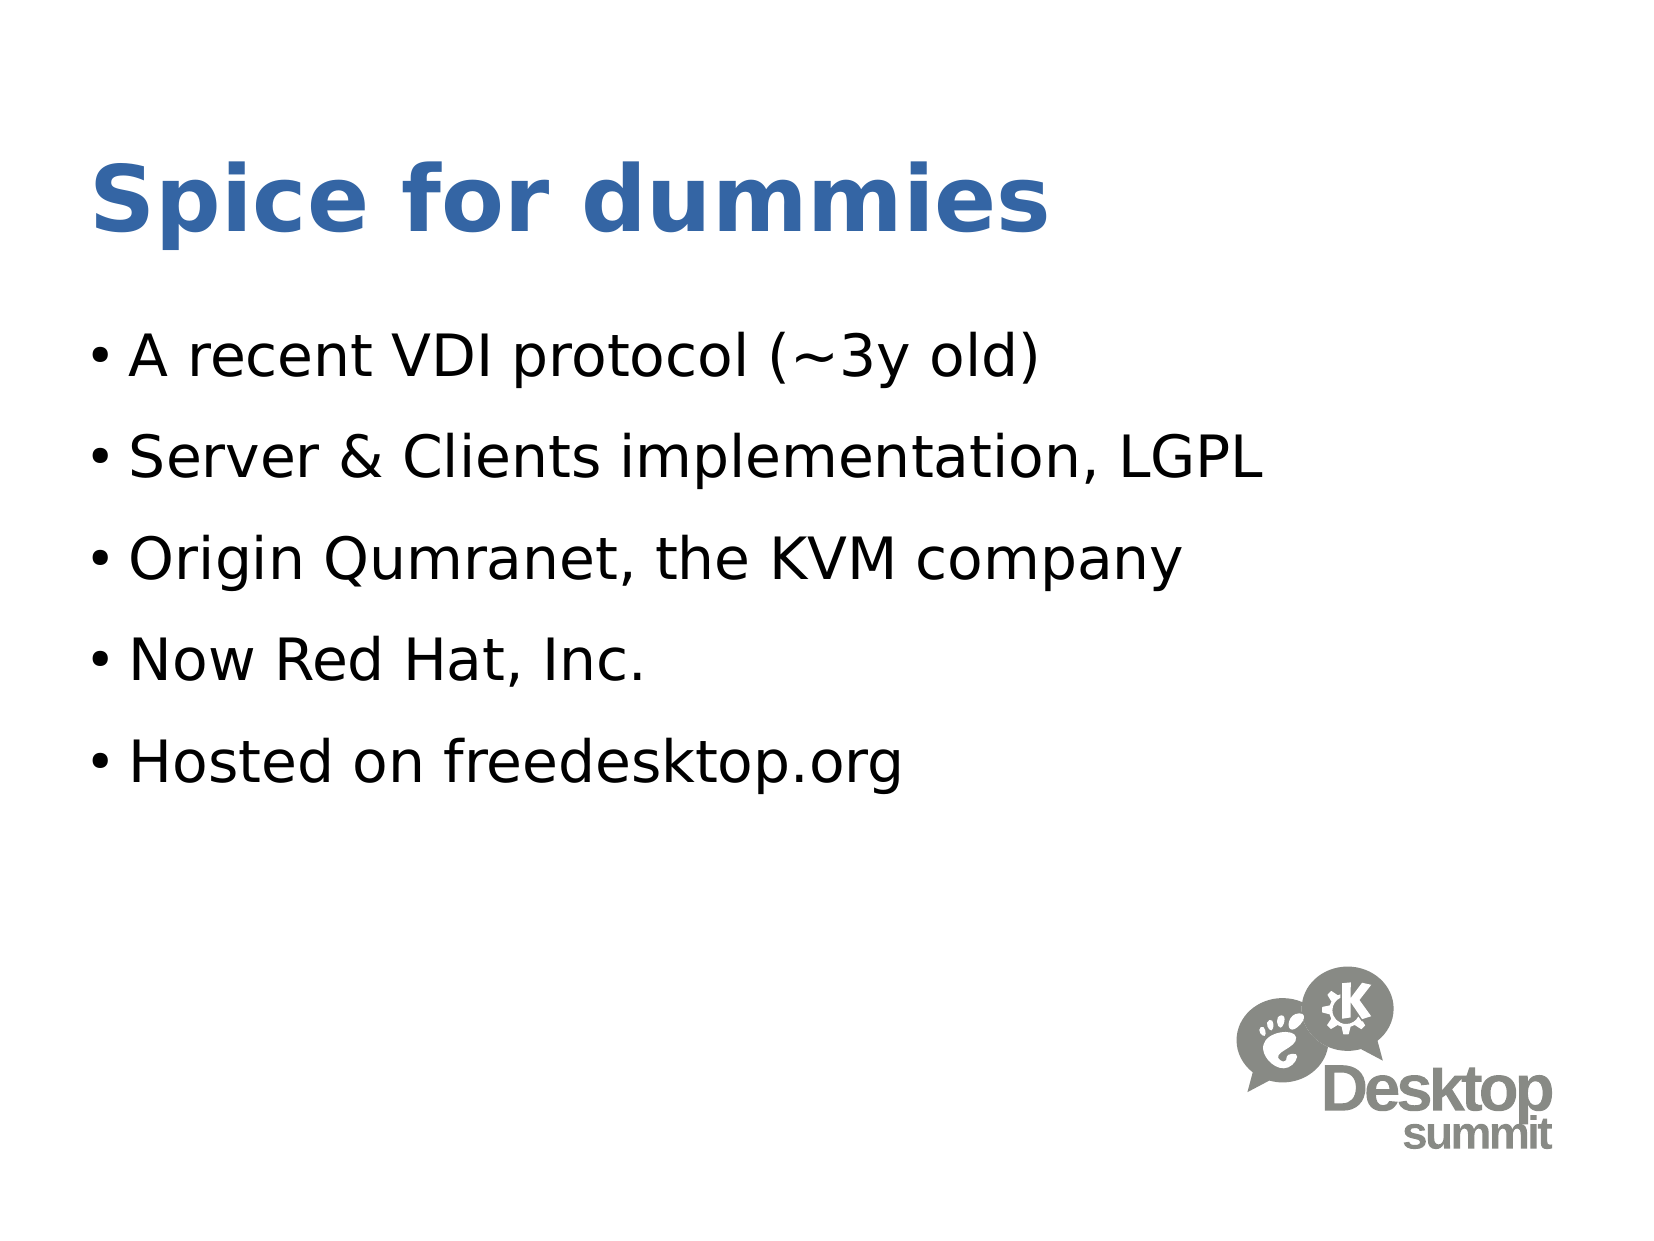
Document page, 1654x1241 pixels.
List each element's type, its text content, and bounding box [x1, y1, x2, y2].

text_box A recent VDI protocol (~3y old) Server & Clients implementation, LGPL Origin Qumranet, the KVM company Now Red Hat, Inc. Hosted on freedesktop.org [75, 280, 1538, 1013]
text_box Spice for dummies [75, 139, 1576, 301]
picture [1195, 887, 1613, 1201]
